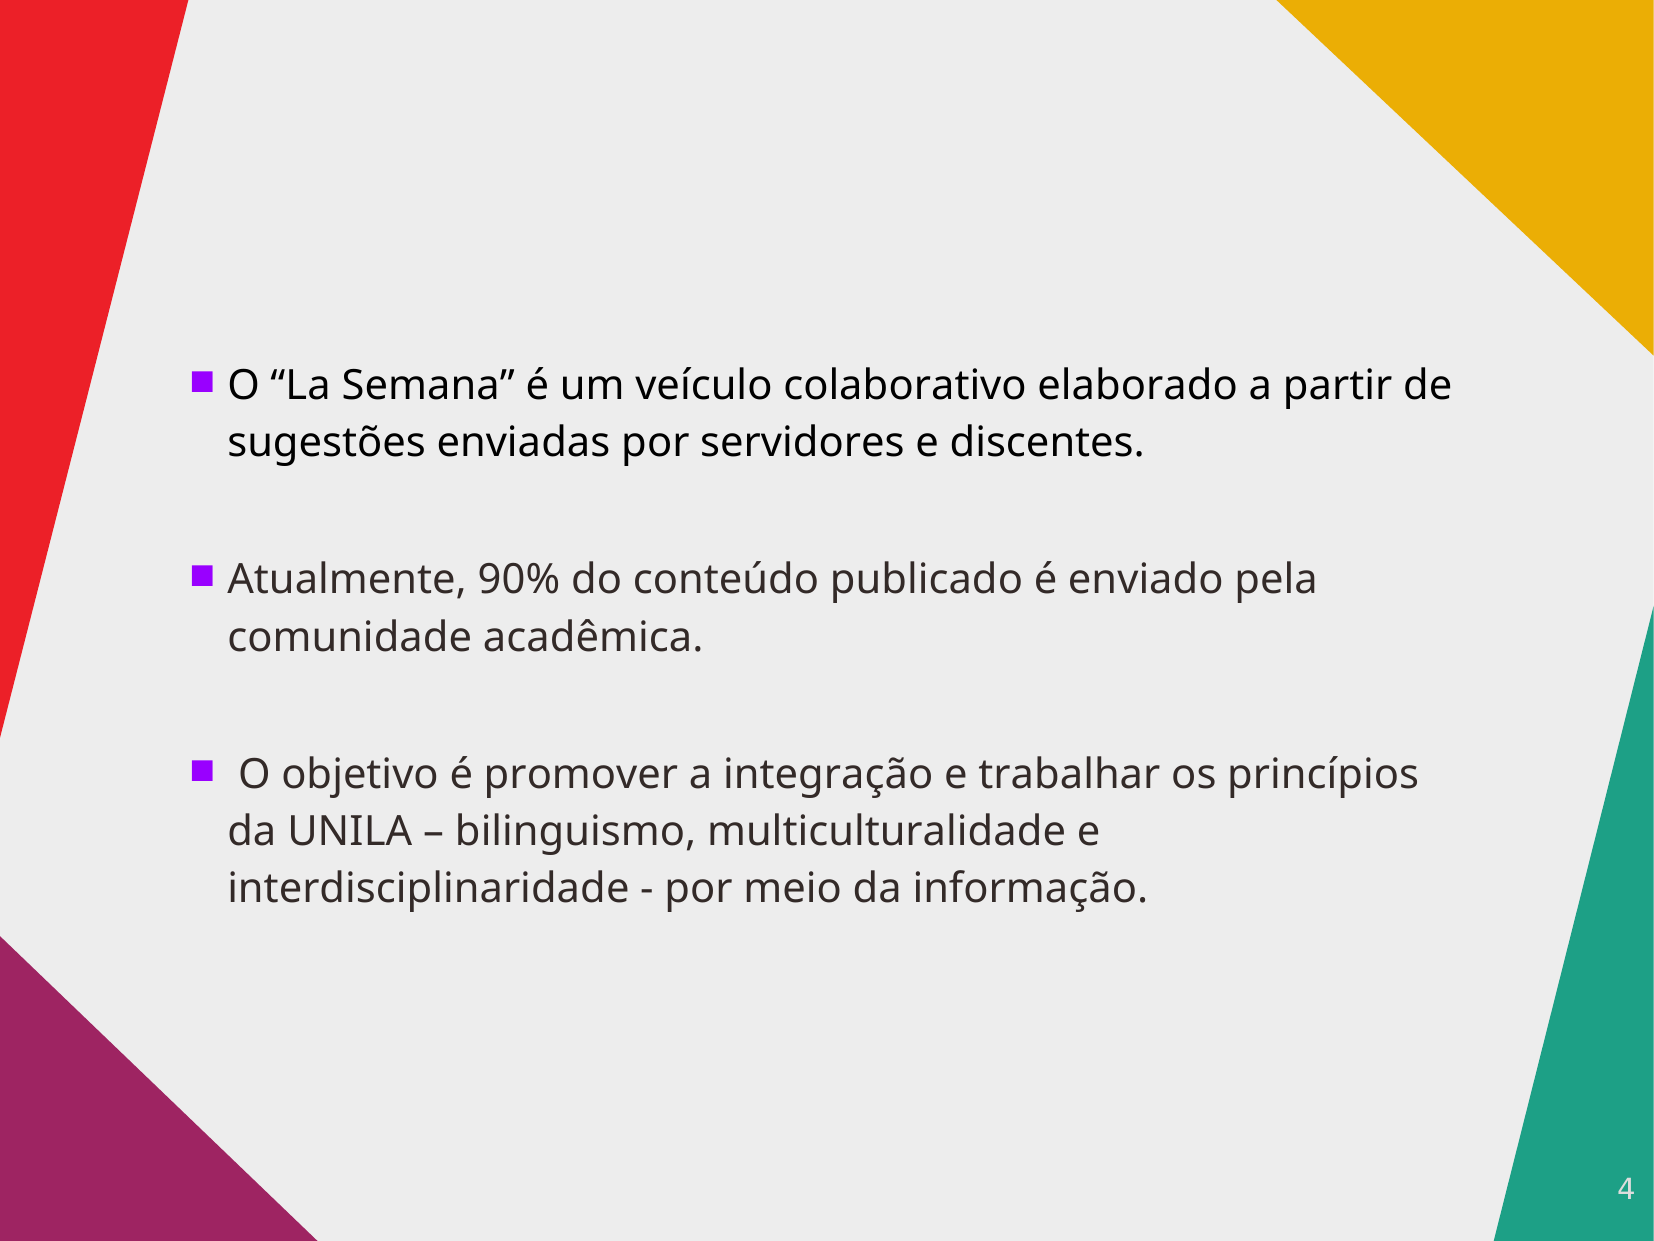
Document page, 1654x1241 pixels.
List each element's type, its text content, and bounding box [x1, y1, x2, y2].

text_box O “La Semana” é um veículo colaborativo elaborado a partir de sugestões enviadas por servidores e discentes. Atualmente, 90% do conteúdo publicado é enviado pela comunidade acadêmica. O objetivo é promover a integração e trabalhar os princípios da UNILA – bilinguismo, multiculturalidade e interdisciplinaridade - por meio da informação. [177, 129, 1477, 1241]
